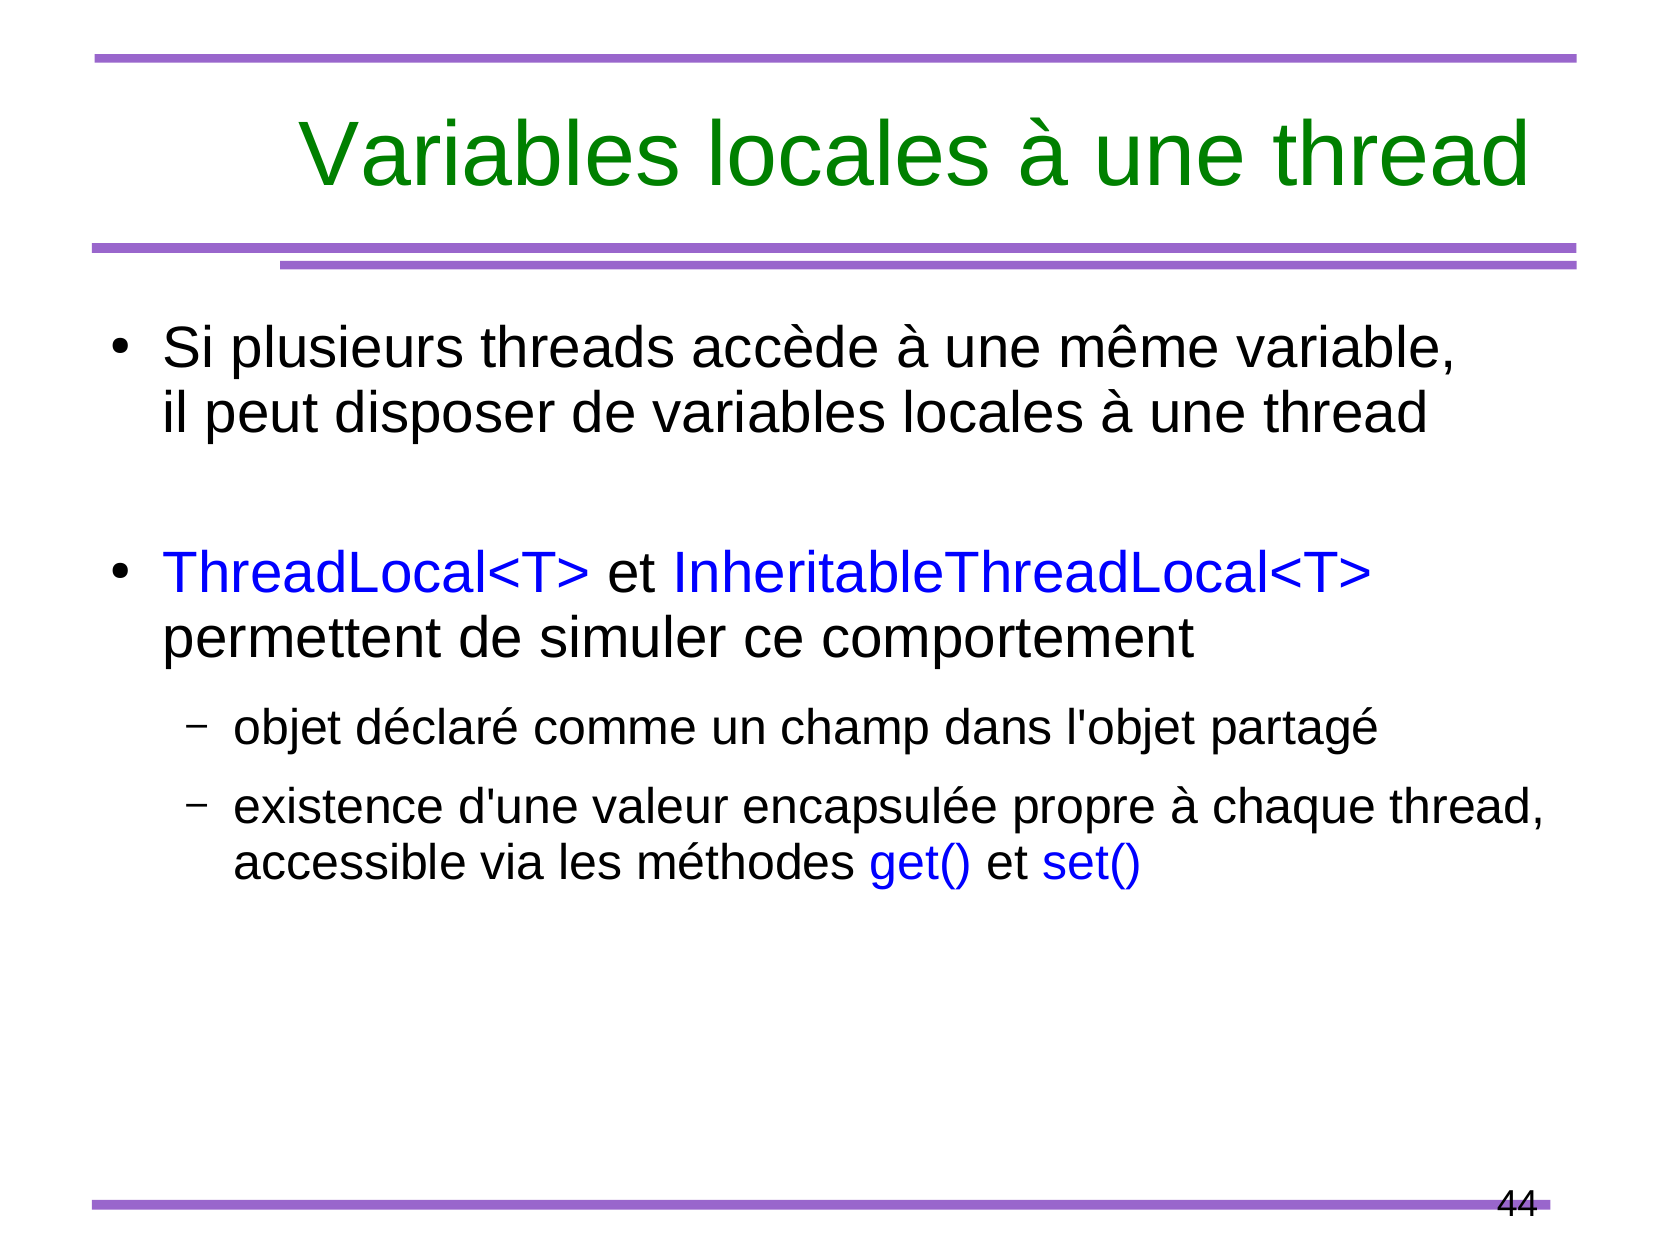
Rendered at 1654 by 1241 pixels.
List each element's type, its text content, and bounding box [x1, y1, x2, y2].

title Variables locales à une thread [121, 49, 1534, 257]
list Si plusieurs threads accède à une même variable, il peut disposer de variables locales à une thread ThreadLocal<T> et InheritableThreadLocal<T> permettent de simuler ce comportement objet déclaré comme un champ dans l'objet partagé existence d'une valeur encapsulée propre à chaque thread, accessible via les méthodes get() et set() [92, 315, 1563, 1024]
